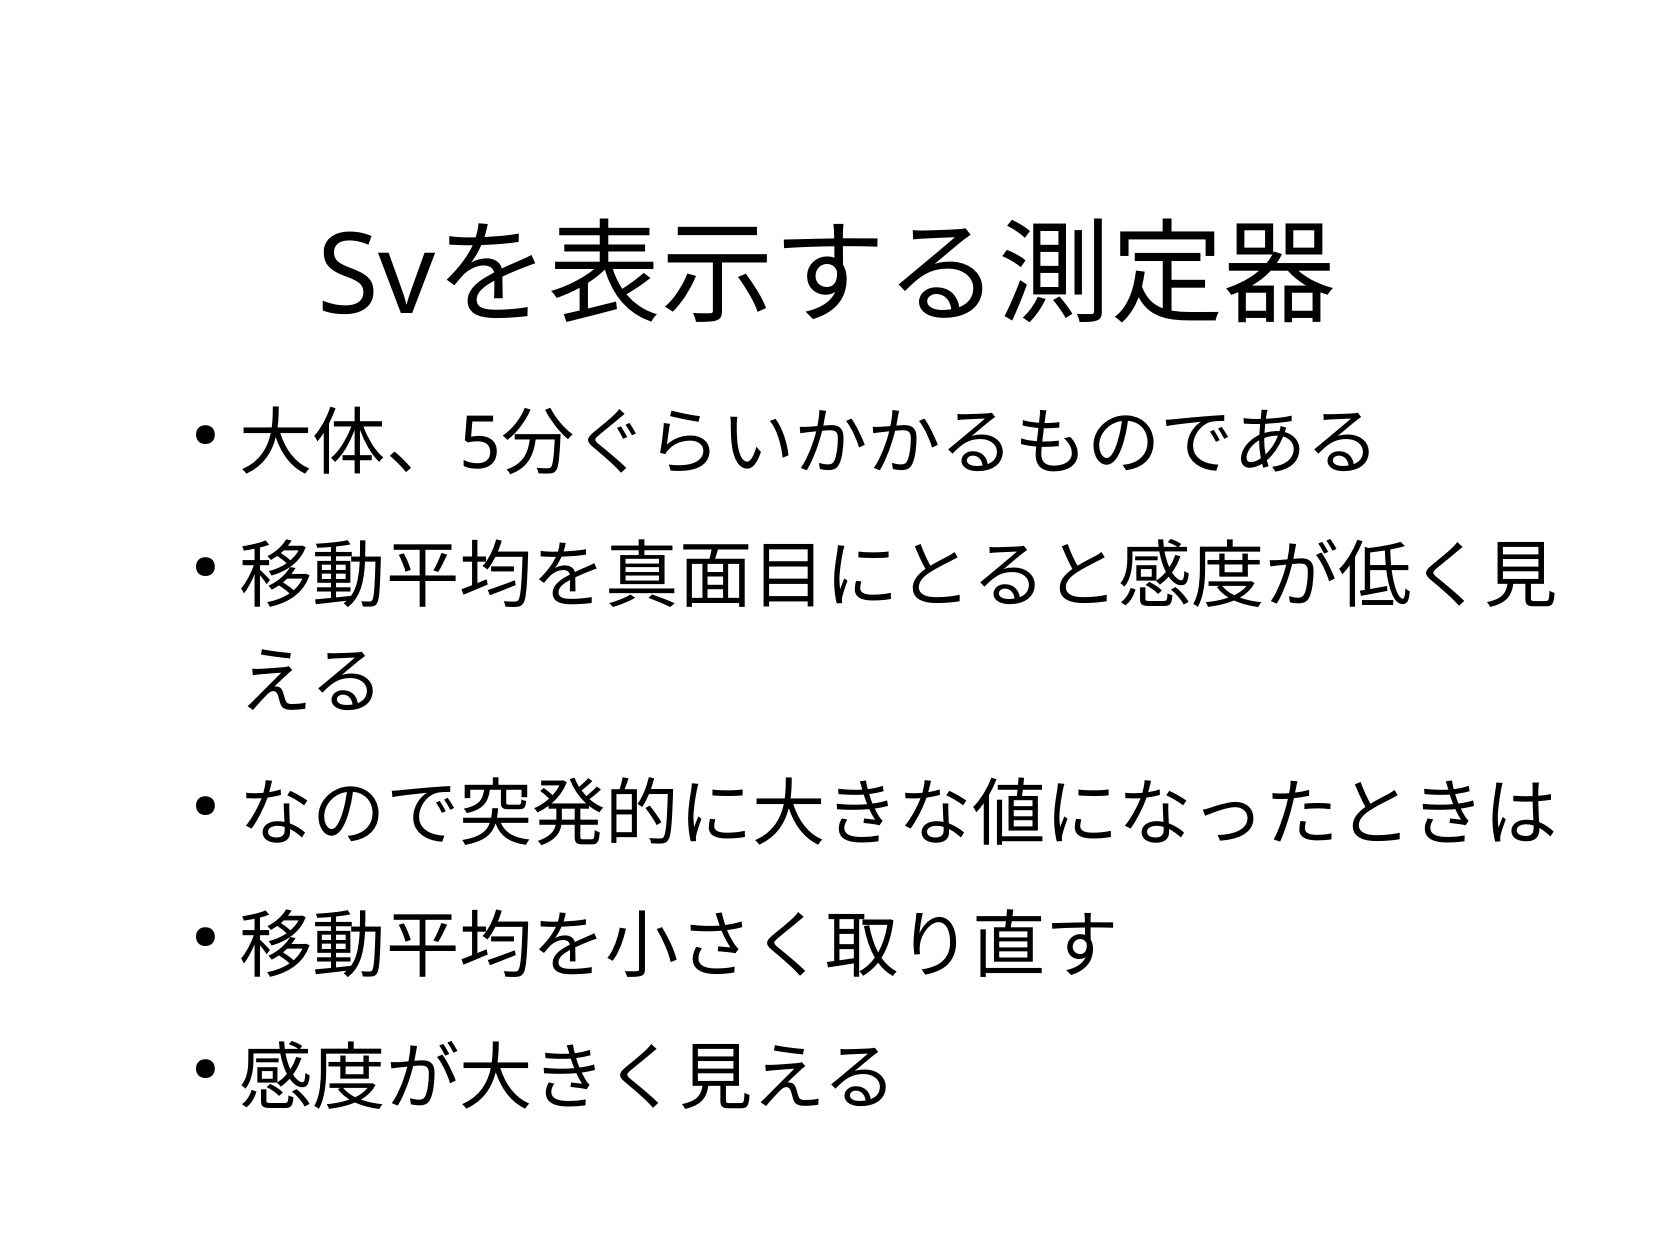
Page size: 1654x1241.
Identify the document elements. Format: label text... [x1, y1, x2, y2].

title Svを表示する測定器 [82, 161, 1571, 369]
list 大体、5分ぐらいかかるものである 移動平均を真面目にとると感度が低く見える なので突発的に大きな値になったときは 移動平均を小さく取り直す 感度が大きく見える [177, 383, 1571, 1203]
